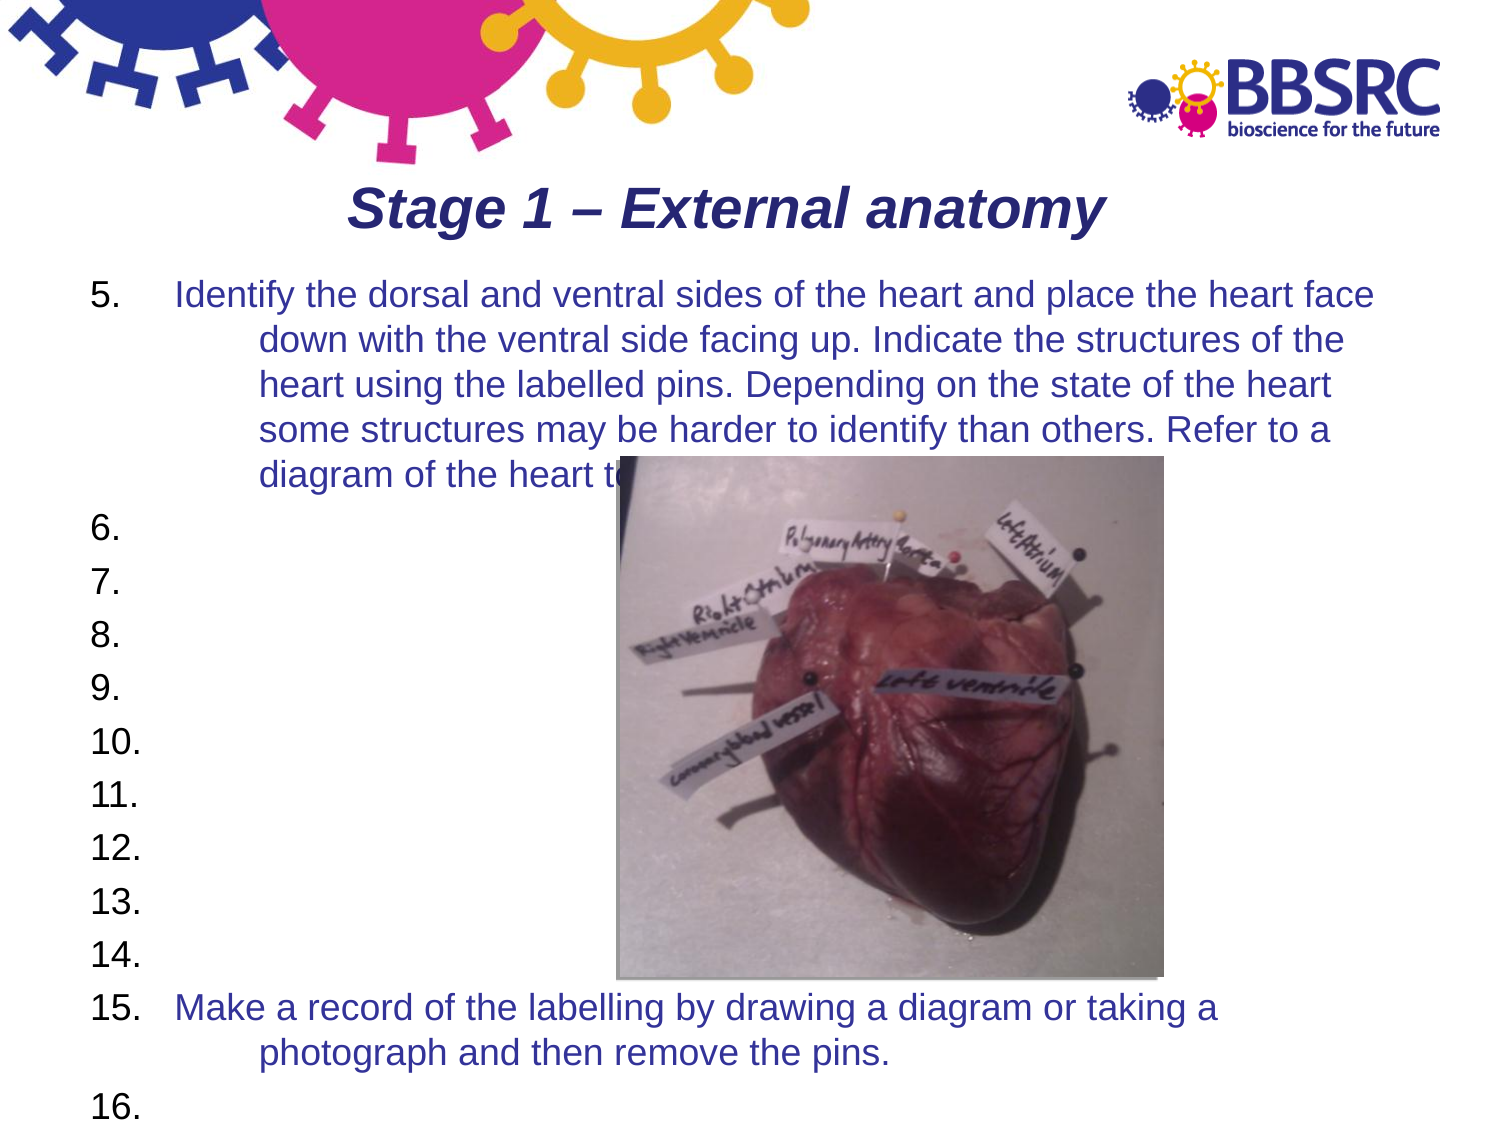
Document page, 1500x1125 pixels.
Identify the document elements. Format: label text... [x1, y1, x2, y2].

list Identify the dorsal and ventral sides of the heart and place the heart face down with the ventral side facing up. Indicate the structures of the heart using the labelled pins. Depending on the state of the heart some structures may be harder to identify than others. Refer to a diagram of the heart to help you. Make a record of the labelling by drawing a diagram or taking a photograph and then remove the pins. [75, 262, 1426, 1095]
picture [620, 456, 1164, 977]
title Stage 1 – External anatomy [29, 163, 1426, 279]
